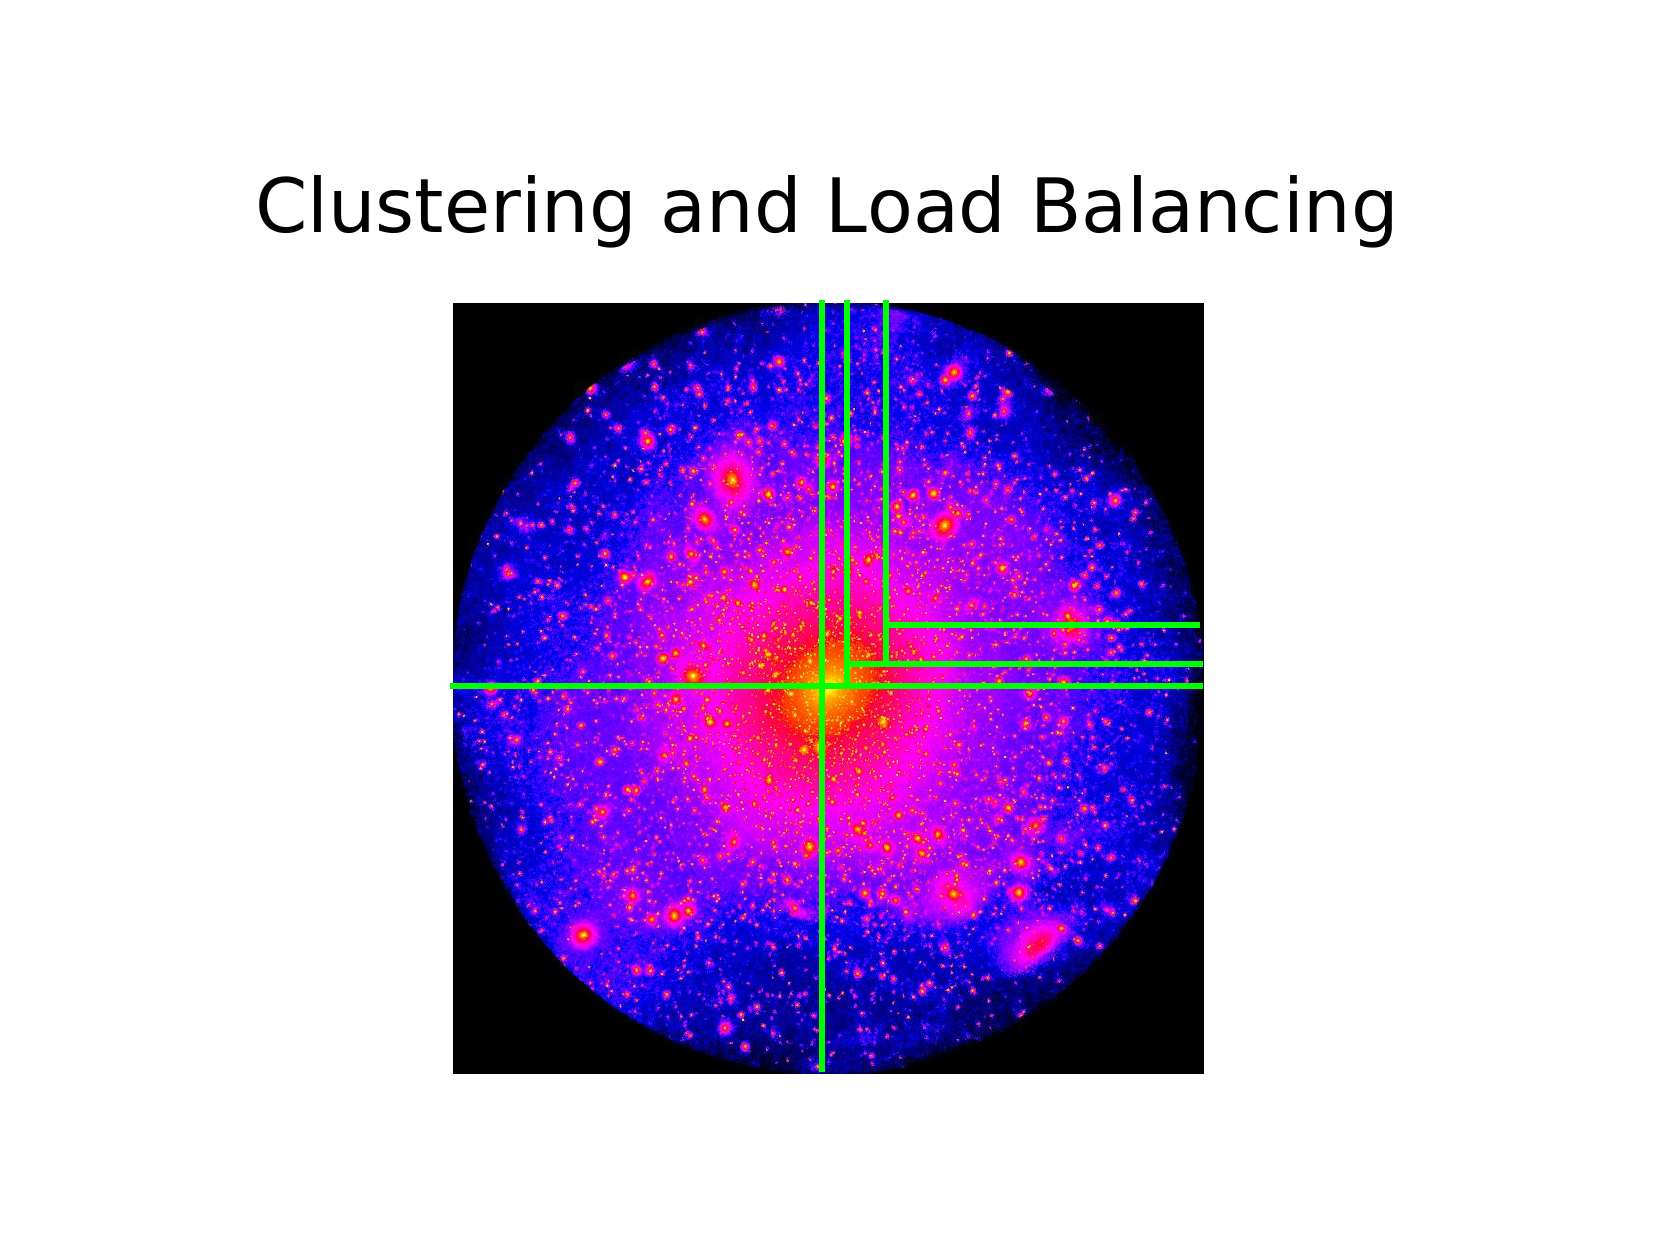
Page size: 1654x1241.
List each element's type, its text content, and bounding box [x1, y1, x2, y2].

picture [825, 303, 844, 683]
picture [453, 303, 1204, 1074]
picture [453, 303, 819, 683]
title Clustering and Load Balancing [121, 102, 1534, 310]
picture [850, 303, 883, 661]
